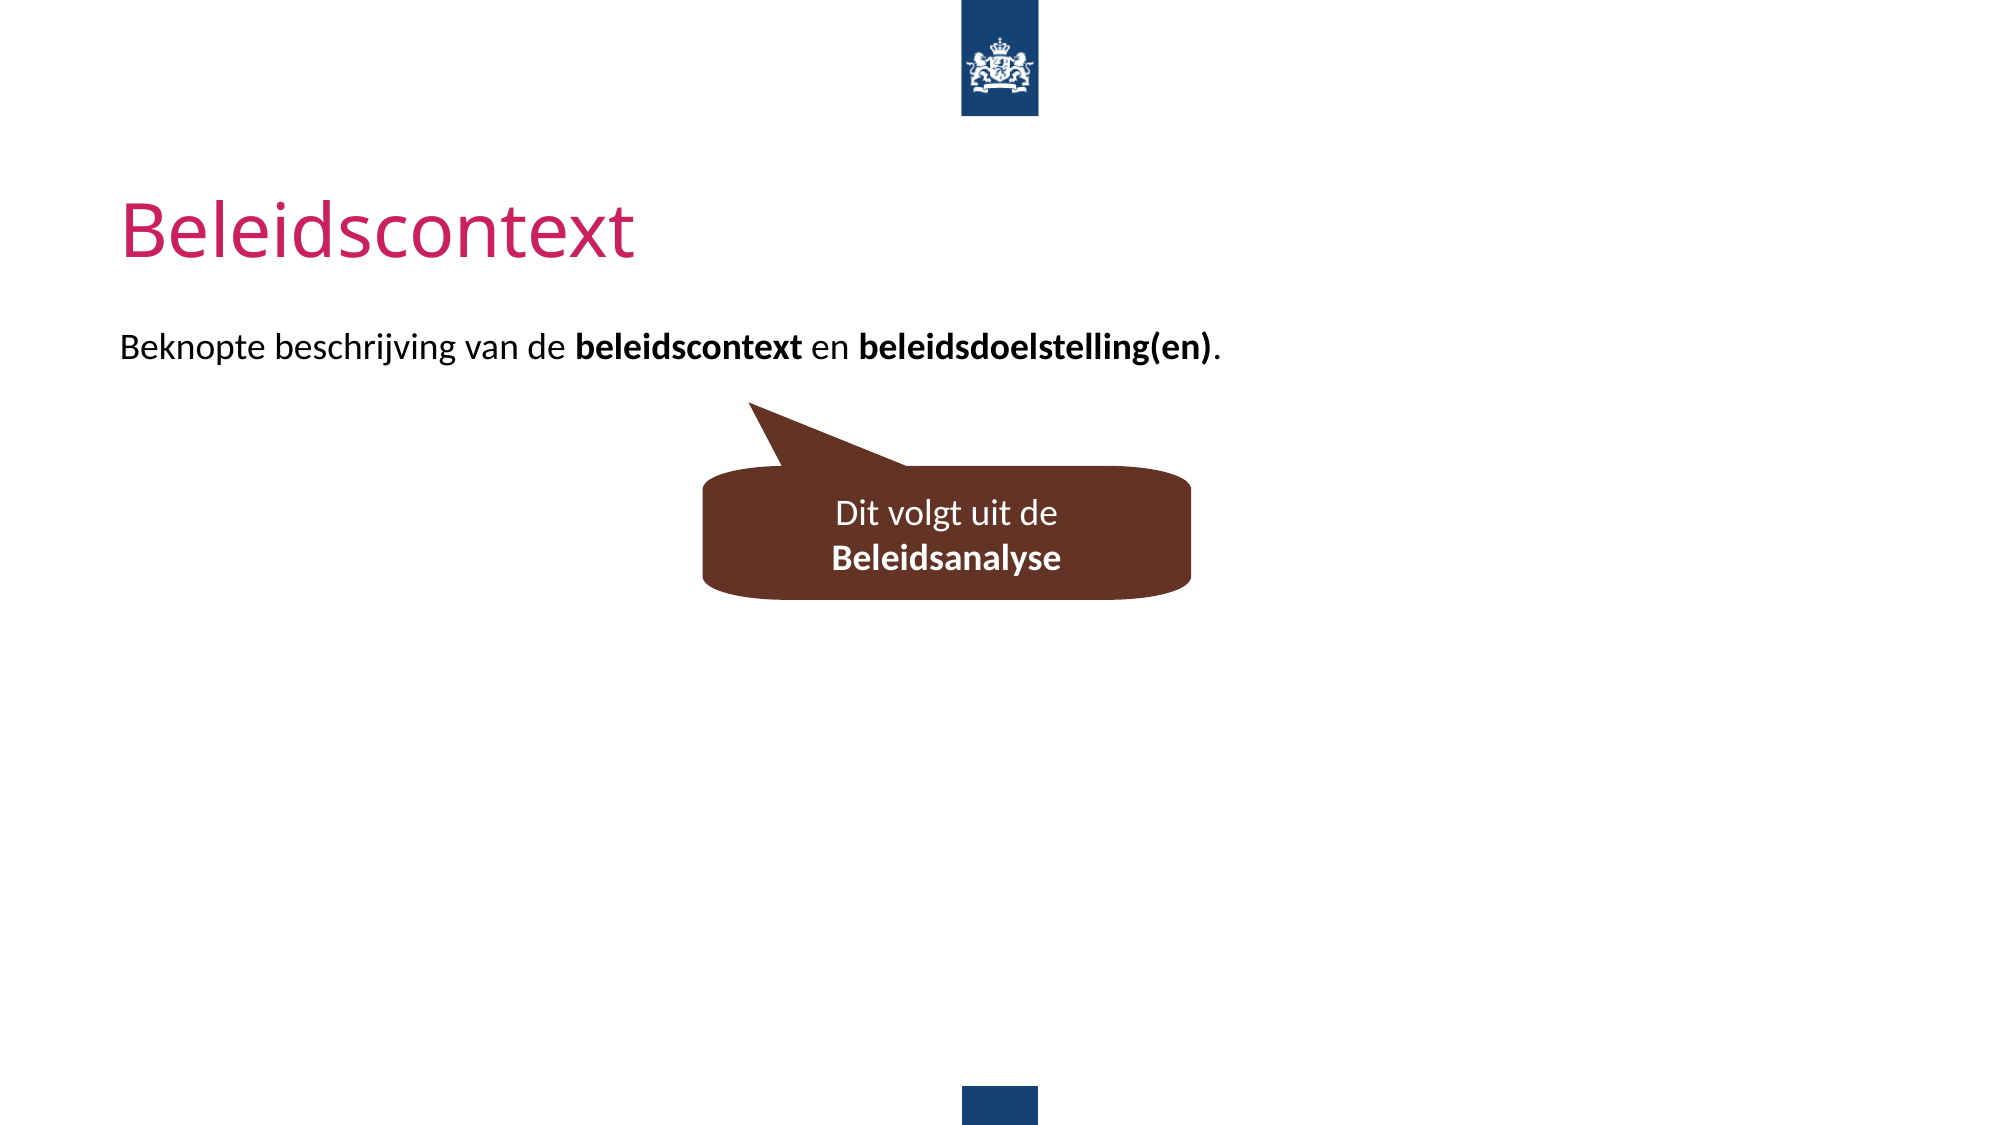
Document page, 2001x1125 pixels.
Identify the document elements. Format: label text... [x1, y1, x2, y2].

text_box Beleidscontext [104, 125, 1897, 281]
text_box Beknopte beschrijving van de beleidscontext en beleidsdoelstelling(en). [105, 314, 1673, 1023]
text_box Dit volgt uit de Beleidsanalyse [704, 406, 1190, 598]
